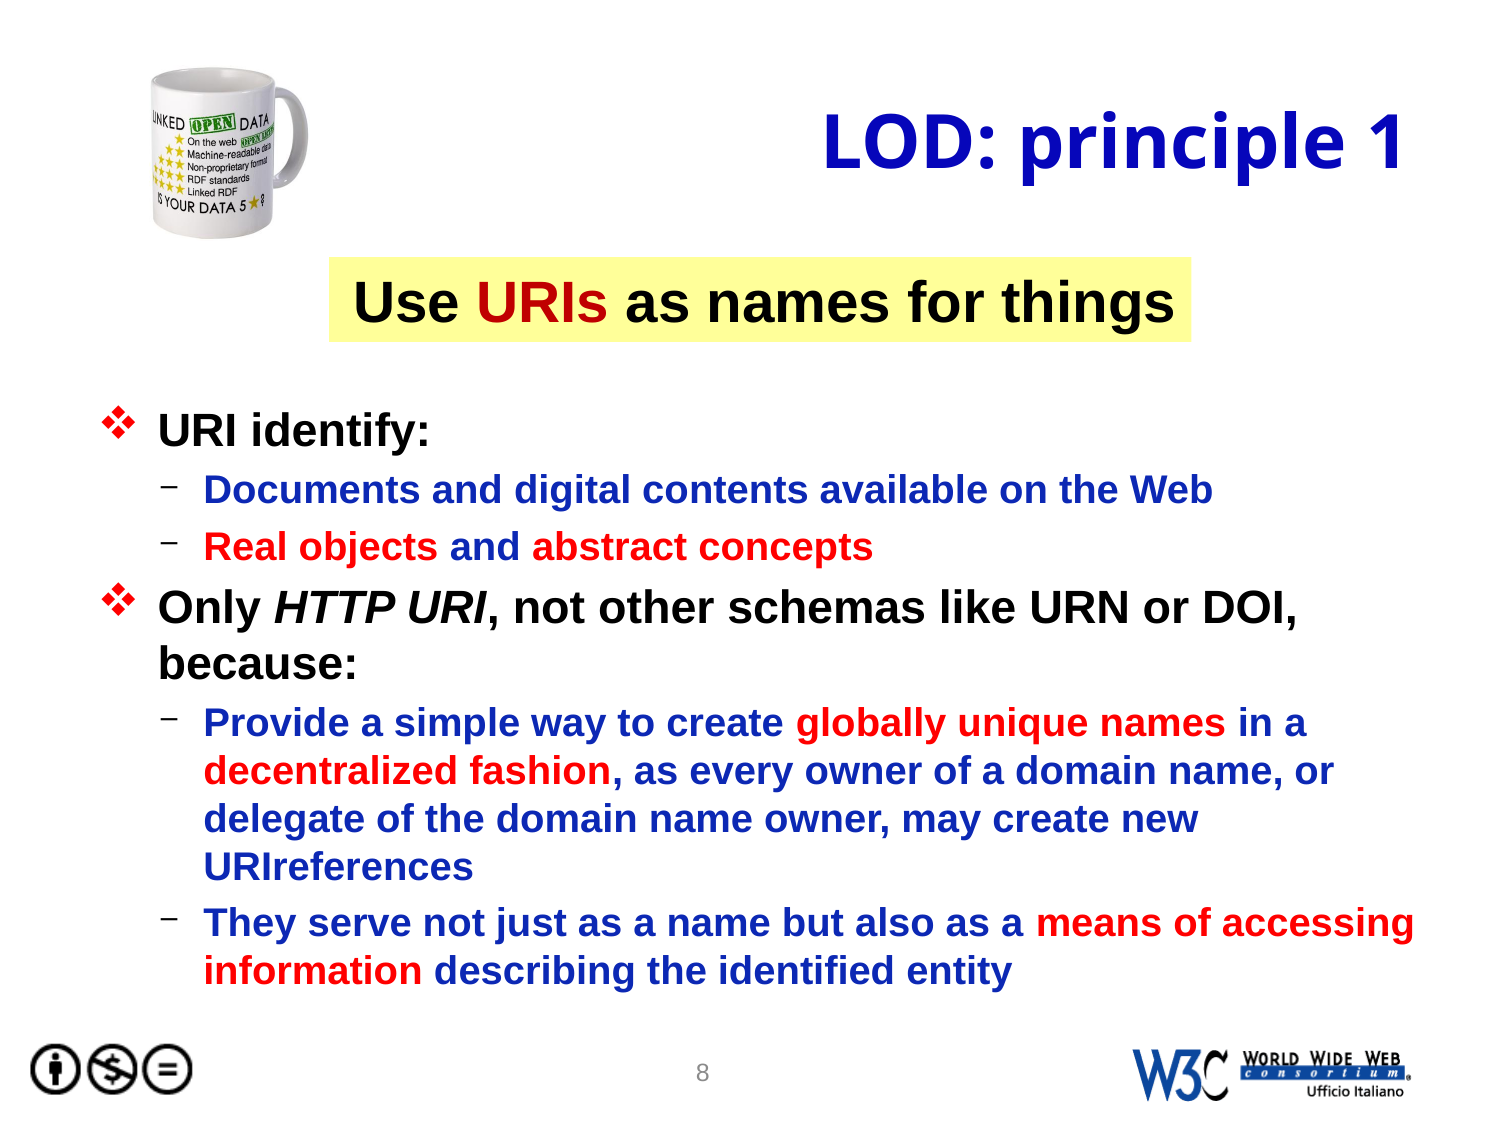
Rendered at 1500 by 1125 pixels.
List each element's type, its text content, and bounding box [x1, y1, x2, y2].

picture [1132, 1049, 1412, 1102]
title LOD: principle 1 [75, 45, 1425, 233]
picture [141, 65, 317, 241]
list URI identify: Documents and digital contents available on the Web Real objects and abstract concepts Only HTTP URI, not other schemas like URN or DOI, because: Provide a simple way to create globally unique names in a decentralized fashion, as every owner of a domain name, or delegate of the domain name owner, may create new URIreferences They serve not just as a name but also as a means of accessing information describing the identified entity [75, 262, 1436, 1005]
slide_number <number> [680, 1041, 761, 1102]
text_box Use URIs as names for things [329, 257, 1192, 342]
picture [15, 1022, 205, 1106]
